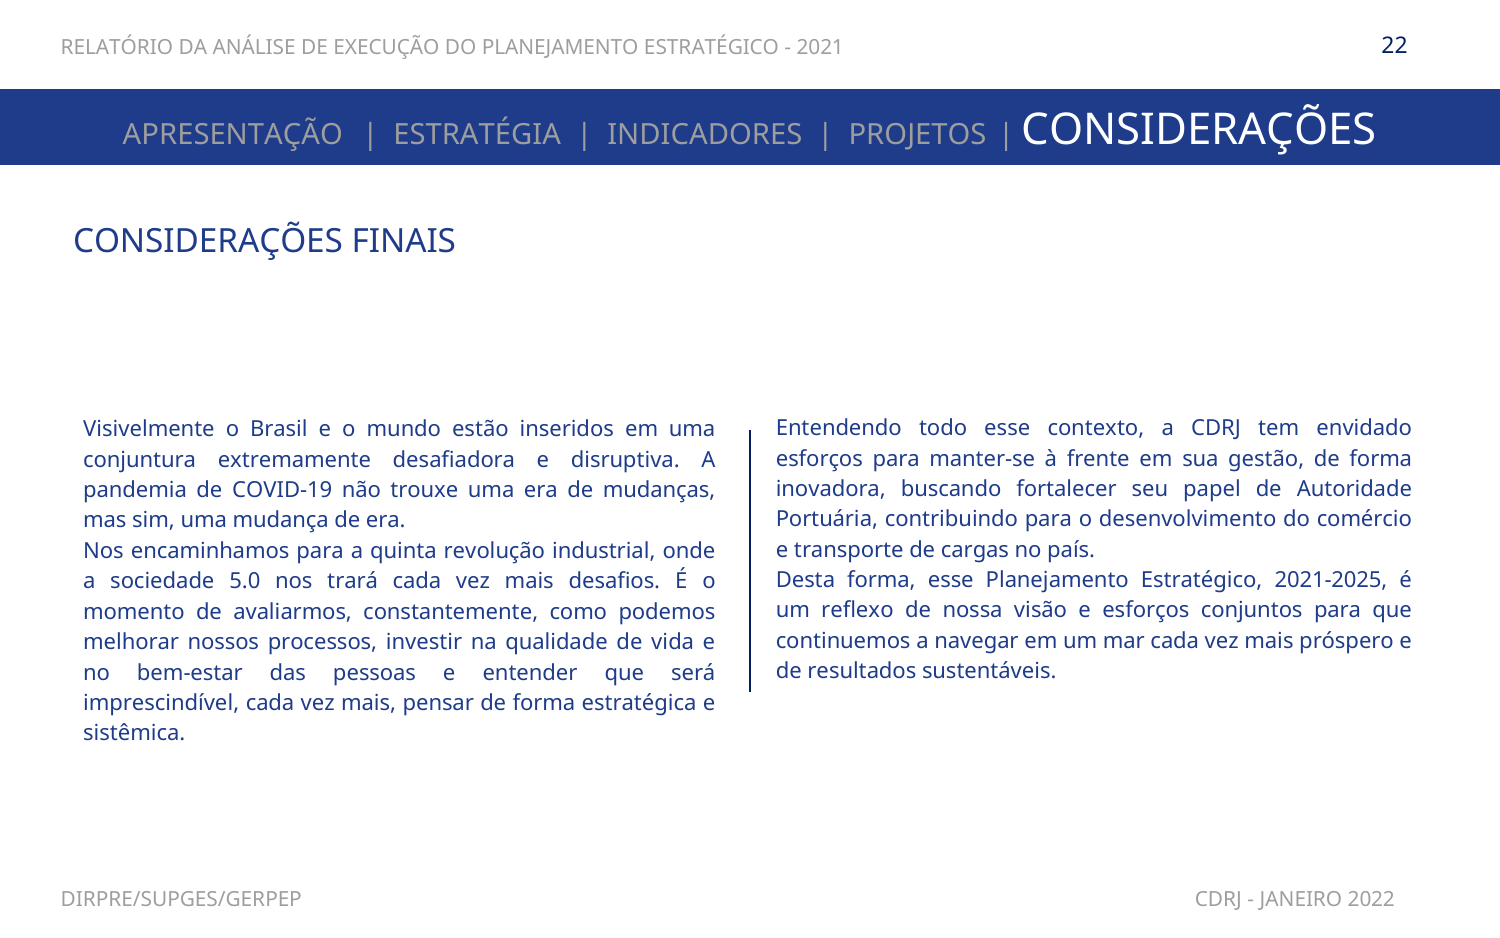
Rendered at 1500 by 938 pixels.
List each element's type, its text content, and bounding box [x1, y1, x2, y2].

text_box RELATÓRIO DA ANÁLISE DE EXECUÇÃO DO PLANEJAMENTO ESTRATÉGICO - 2021 [45, 18, 881, 75]
text_box MANIFESTAÇÃO DO CONSELHO DE ADMINISTRAÇÃO [92, 185, 1182, 269]
text_box CDRJ - JANEIRO 2022 [1179, 870, 1455, 926]
text_box ‹#› [1366, 10, 1457, 83]
subtitle Visivelmente o Brasil e o mundo estão inseridos em uma conjuntura extremamente desafiadora e disruptiva. A pandemia de COVID-19 não trouxe uma era de mudanças, mas sim, uma mudança de era. Nos encaminhamos para a quinta revolução industrial, onde a sociedade 5.0 nos trará cada vez mais desafios. É o momento de avaliarmos, constantemente, como podemos melhorar nossos processos, investir na qualidade de vida e no bem-estar das pessoas e entender que será imprescindível, cada vez mais, pensar de forma estratégica e sistêmica. [68, 395, 735, 904]
text_box DIRPRE/SUPGES/GERPEP [45, 870, 320, 926]
text_box APRESENTAÇÃO | ESTRATÉGIA | INDICADORES | PROJETOS | CONSIDERAÇÕES [0, 85, 1500, 169]
list Entendendo todo esse contexto, a CDRJ tem envidado esforços para manter-se à frente em sua gestão, de forma inovadora, buscando fortalecer seu papel de Autoridade Portuária, contribuindo para o desenvolvimento do comércio e transporte de cargas no país. Desta forma, esse Planejamento Estratégico, 2021-2025, é um reflexo de nossa visão e esforços conjuntos para que continuemos a navegar em um mar cada vez mais próspero e de resultados sustentáveis. [760, 394, 1428, 849]
text_box CONSIDERAÇÕES FINAIS [58, 204, 1147, 276]
